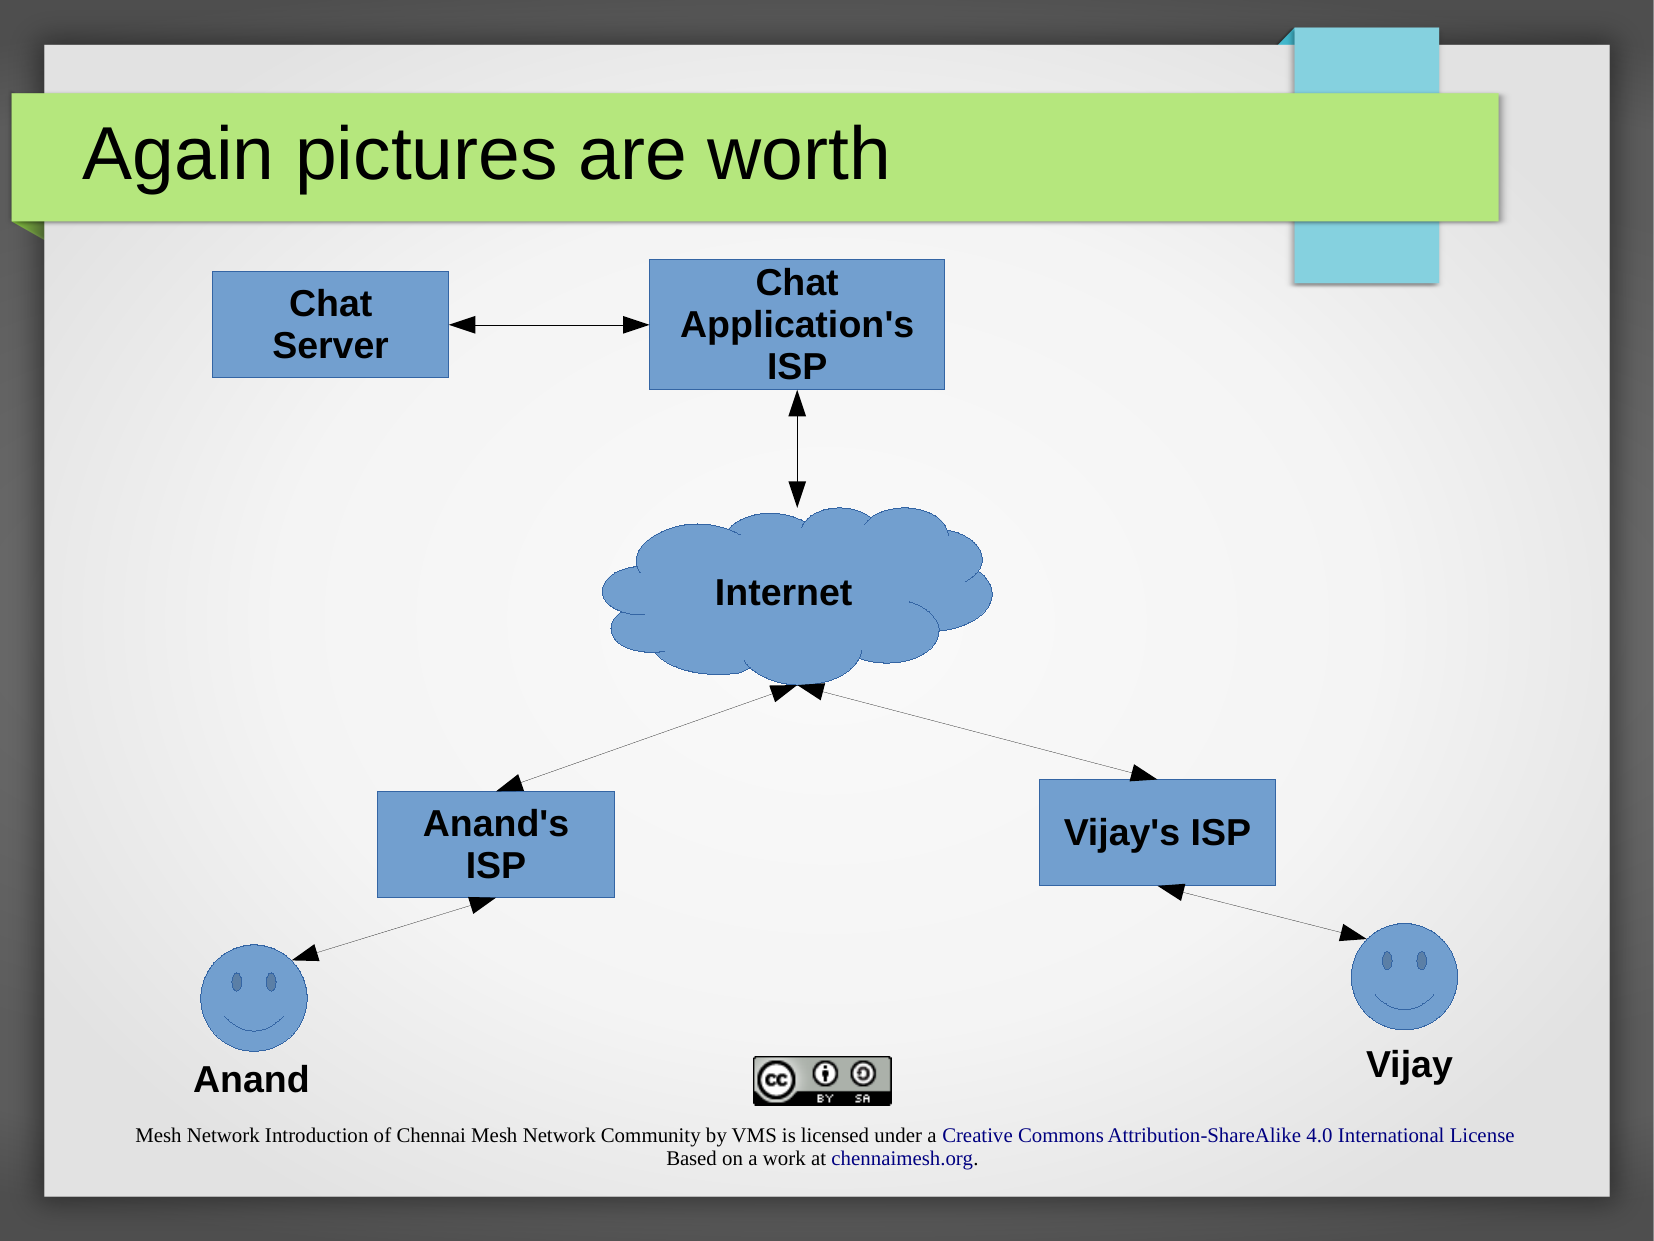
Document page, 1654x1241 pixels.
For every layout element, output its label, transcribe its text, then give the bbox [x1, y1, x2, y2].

picture [0, 0, 1654, 1241]
text_box Chat Server [212, 271, 449, 378]
text_box Anand's ISP [377, 791, 615, 898]
text_box [1351, 923, 1458, 1030]
text_box [200, 944, 308, 1051]
text_box Internet [602, 507, 993, 685]
text_box Anand [178, 1051, 325, 1108]
text_box Chat Application's ISP [649, 259, 945, 390]
text_box Vijay [1351, 1035, 1468, 1099]
text_box Vijay's ISP [1039, 779, 1276, 886]
title Again pictures are worth [82, 94, 1264, 213]
